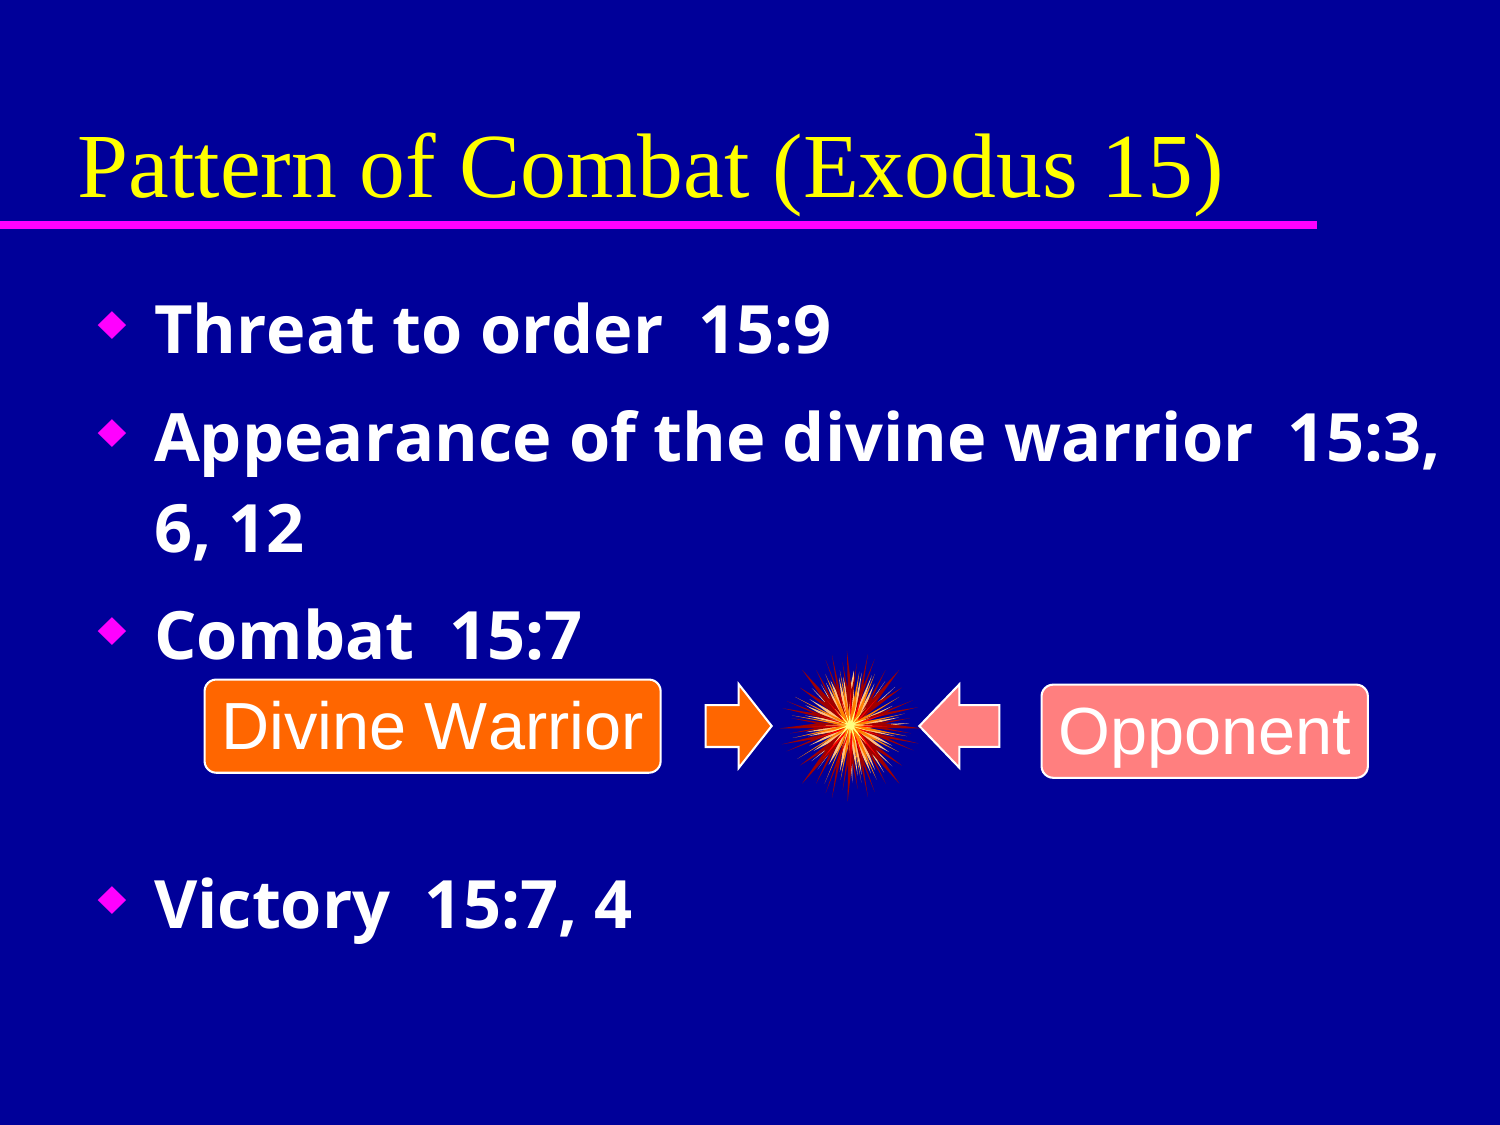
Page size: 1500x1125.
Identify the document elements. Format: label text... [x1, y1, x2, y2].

text_box Opponent [1041, 684, 1368, 778]
list Threat to order 15:9 Appearance of the divine warrior 15:3, 6, 12 Combat 15:7 [82, 274, 1500, 663]
text_box [705, 684, 772, 769]
title Pattern of Combat (Exodus 15) [62, 43, 1338, 225]
text_box Divine Warrior [204, 679, 661, 773]
text_box Victory 15:7, 4 [82, 849, 1500, 975]
text_box [779, 650, 1000, 802]
